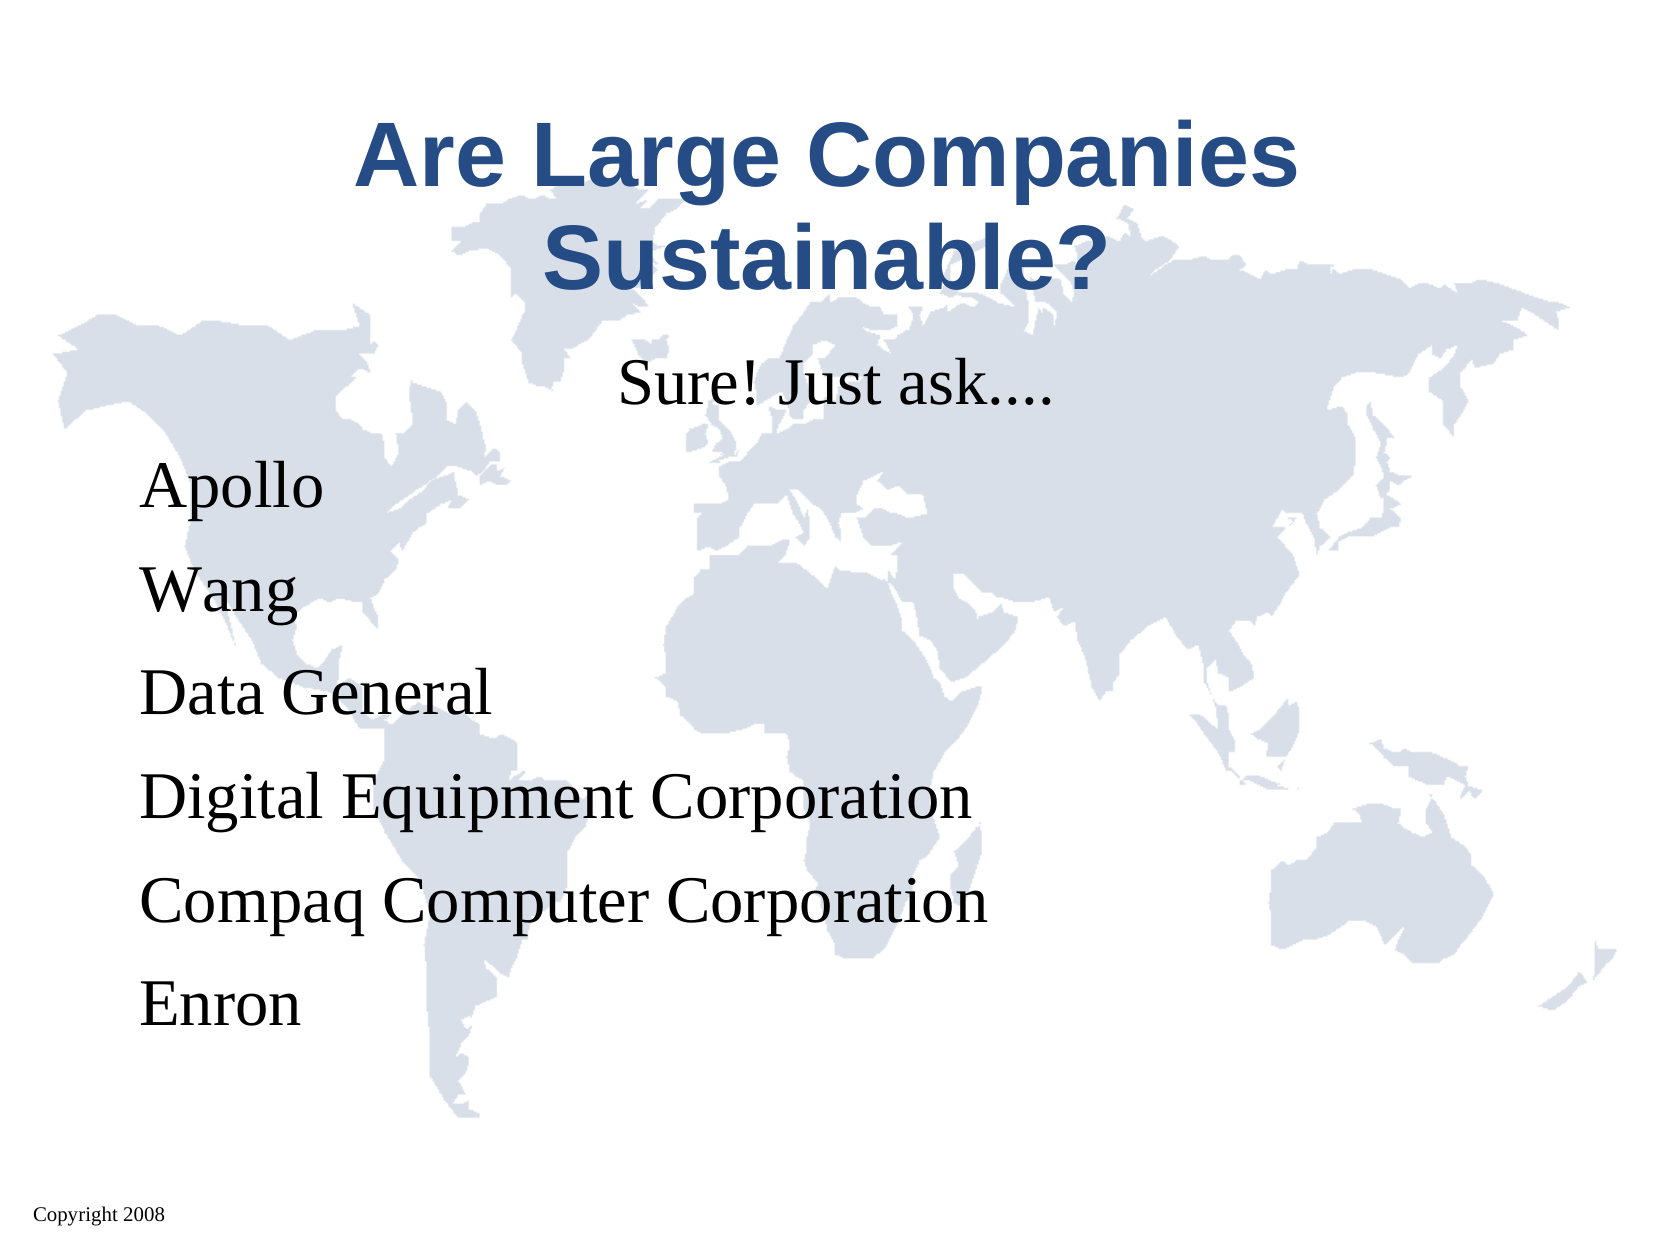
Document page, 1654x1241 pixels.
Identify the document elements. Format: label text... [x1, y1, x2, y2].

list Sure! Just ask.... Apollo Wang Data General Digital Equipment Corporation Compaq Computer Corporation Enron [121, 344, 1534, 1127]
picture [28, 99, 1645, 1154]
title Are Large Companies Sustainable? [121, 99, 1534, 314]
